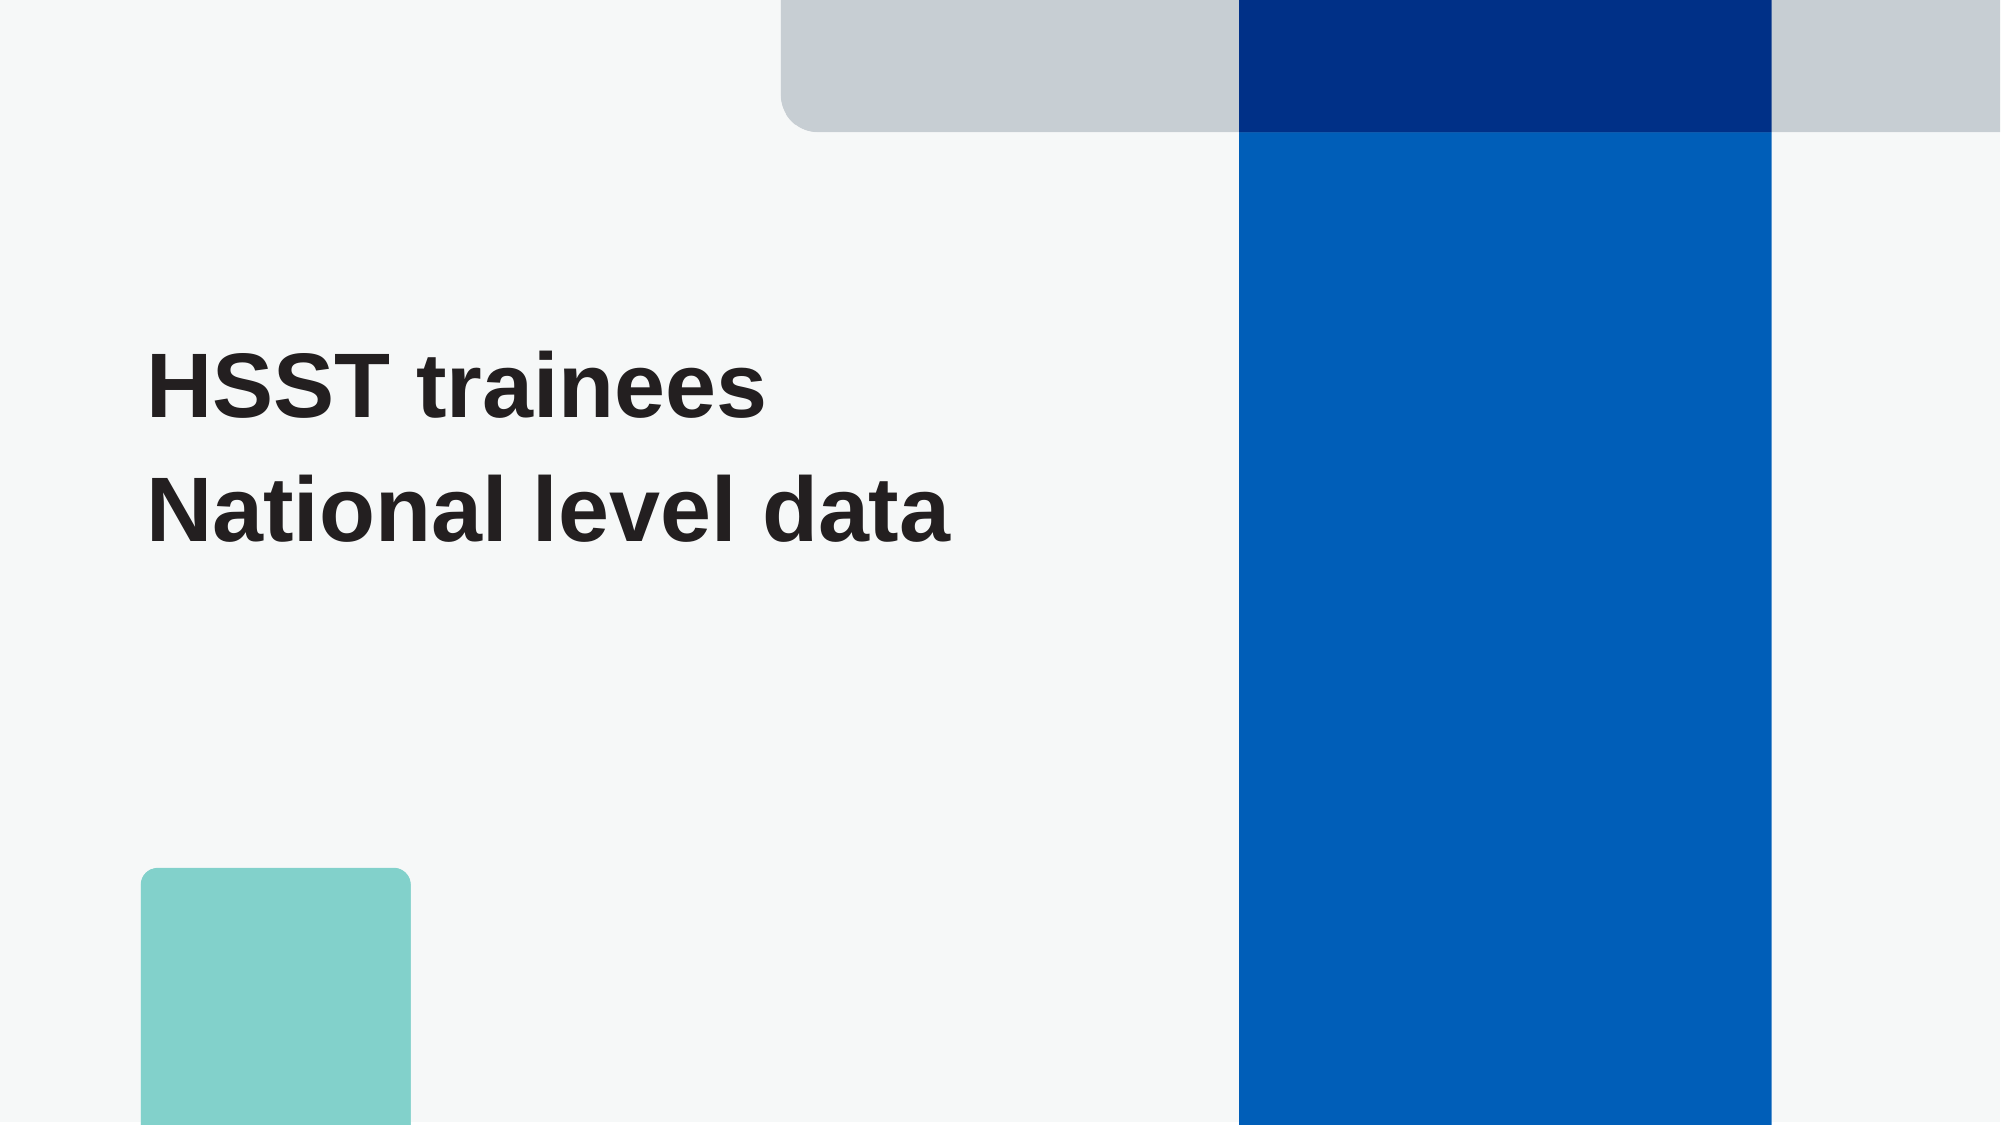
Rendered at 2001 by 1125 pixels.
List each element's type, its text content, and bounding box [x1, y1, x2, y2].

list HSST trainees National level data [146, 314, 1079, 572]
